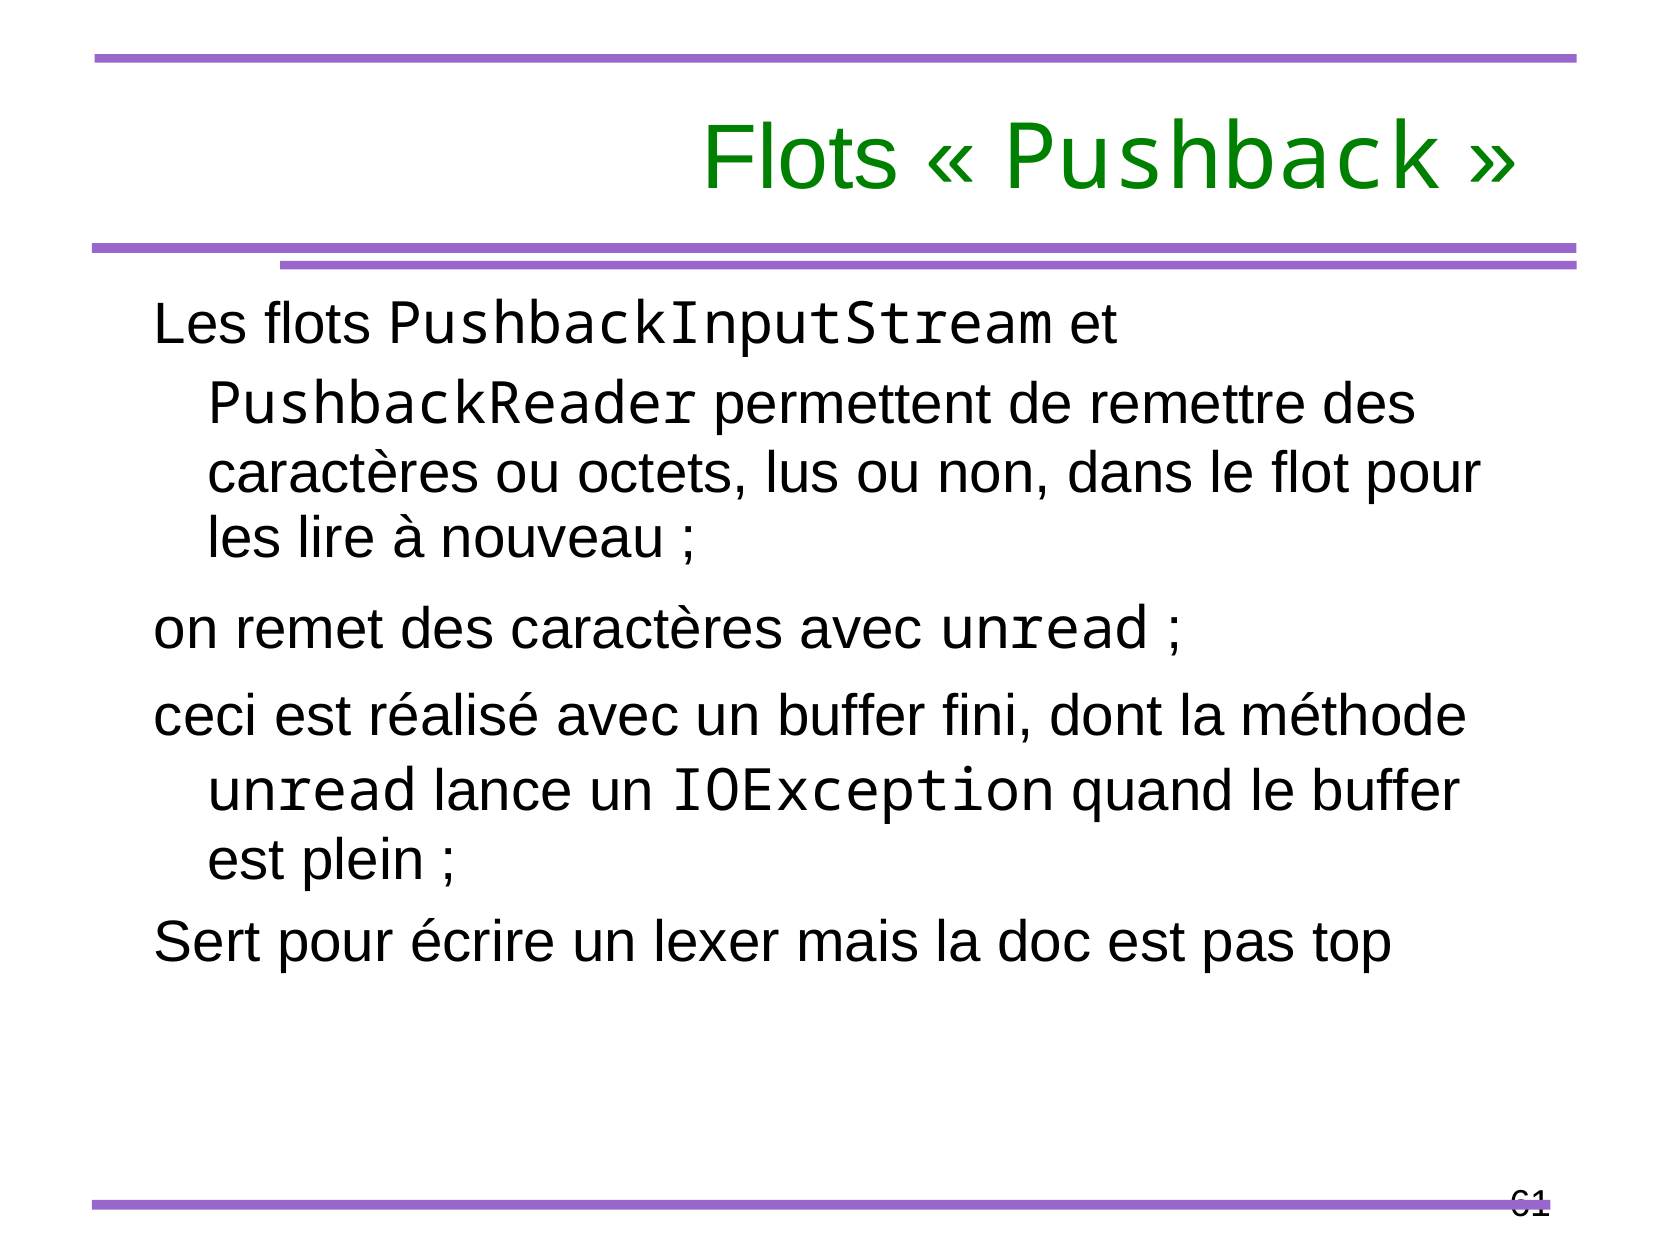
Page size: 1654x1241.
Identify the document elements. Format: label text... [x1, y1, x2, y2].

list Les flots PushbackInputStream et PushbackReader permettent de remettre des caractères ou octets, lus ou non, dans le flot pour les lire à nouveau ; on remet des caractères avec unread ; ceci est réalisé avec un buffer fini, dont la méthode unread lance un IOException quand le buffer est plein ; Sert pour écrire un lexer mais la doc est pas top [121, 273, 1534, 1121]
title Flots « Pushback » [121, 42, 1534, 265]
